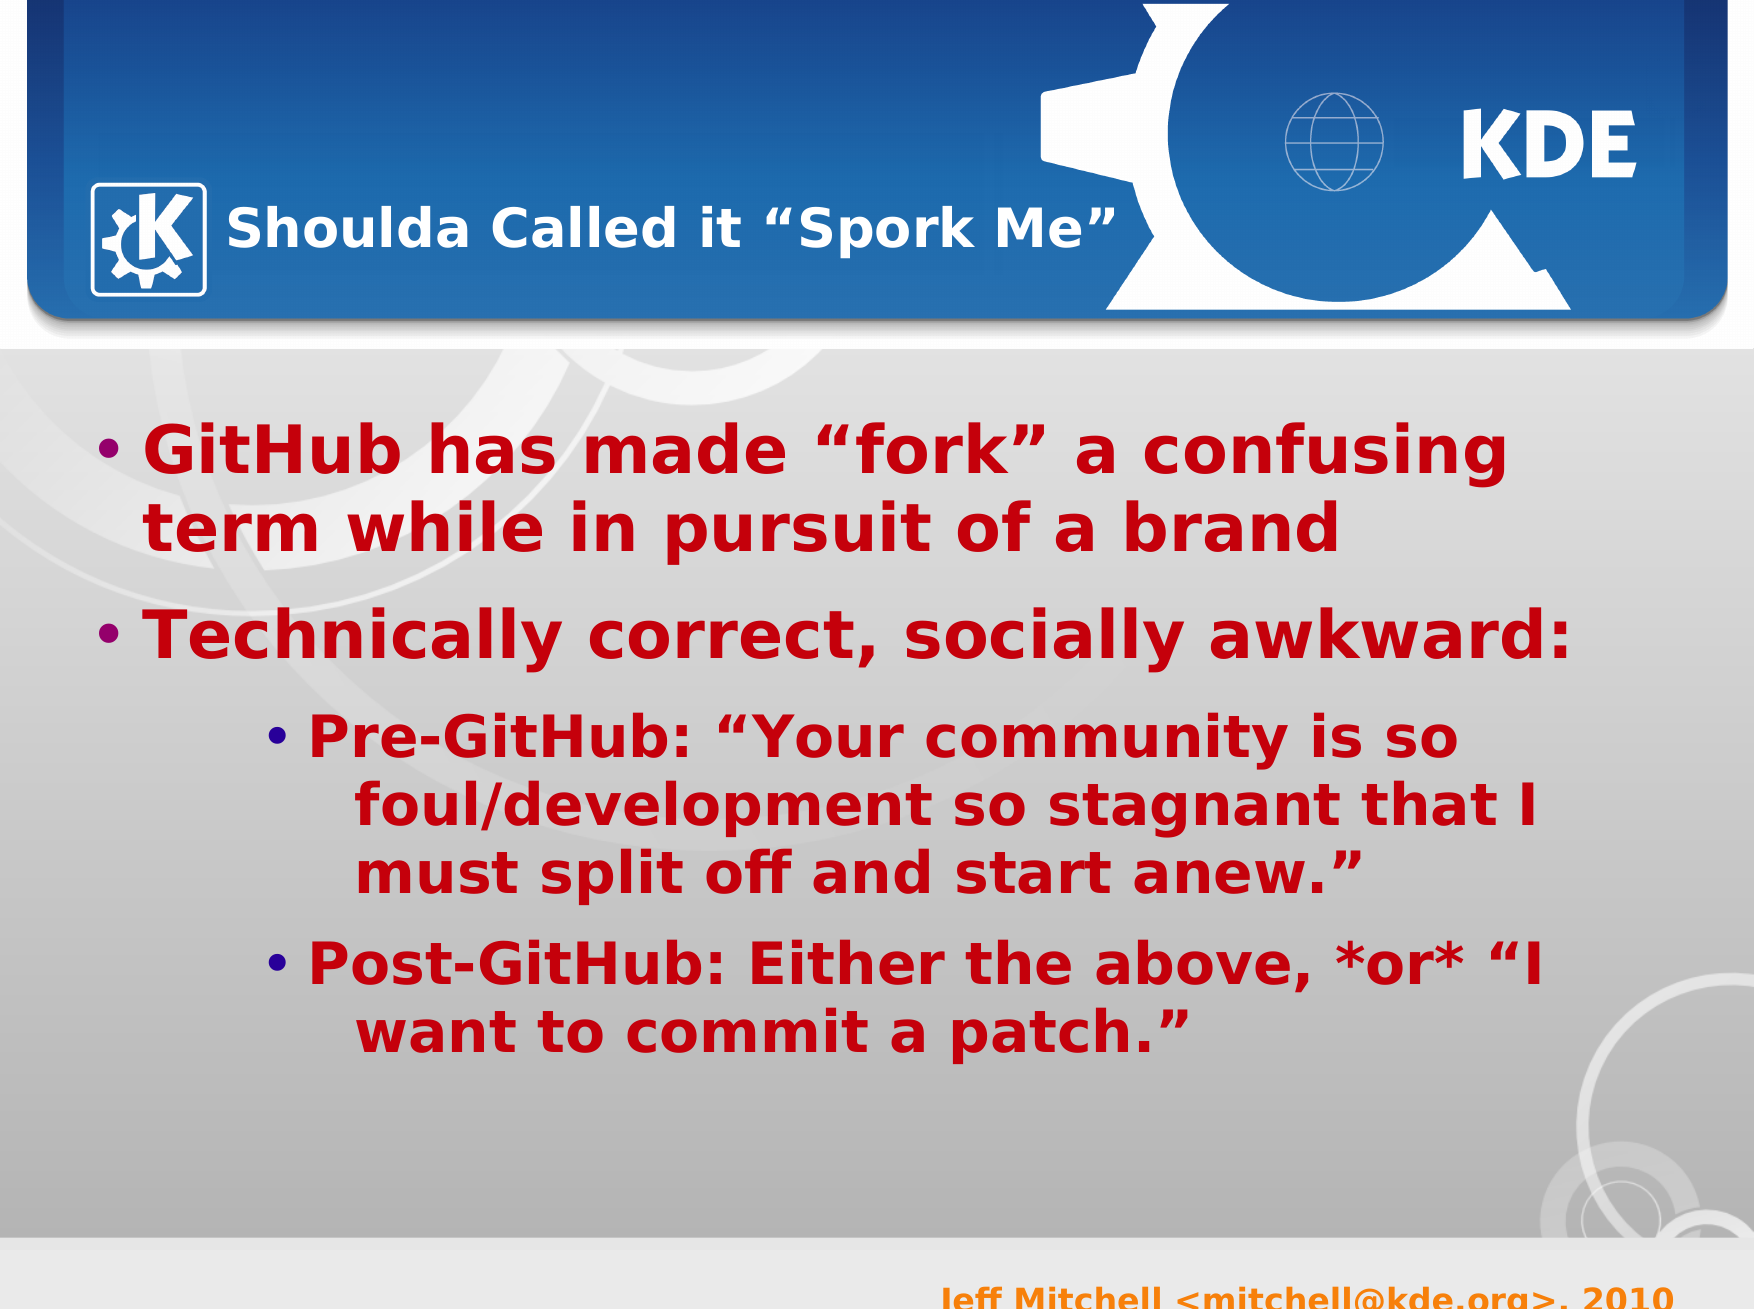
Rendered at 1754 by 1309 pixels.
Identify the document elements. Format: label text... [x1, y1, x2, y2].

picture [0, 0, 1754, 1237]
list GitHub has made “fork” a confusing term while in pursuit of a brand Technically correct, socially awkward: Pre-GitHub: “Your community is so foul/development so stagnant that I must split off and start anew.” Post-GitHub: Either the above, *or* “I want to commit a patch.” [71, 411, 1651, 1148]
title Shoulda Called it “Spork Me” [225, 194, 1126, 264]
